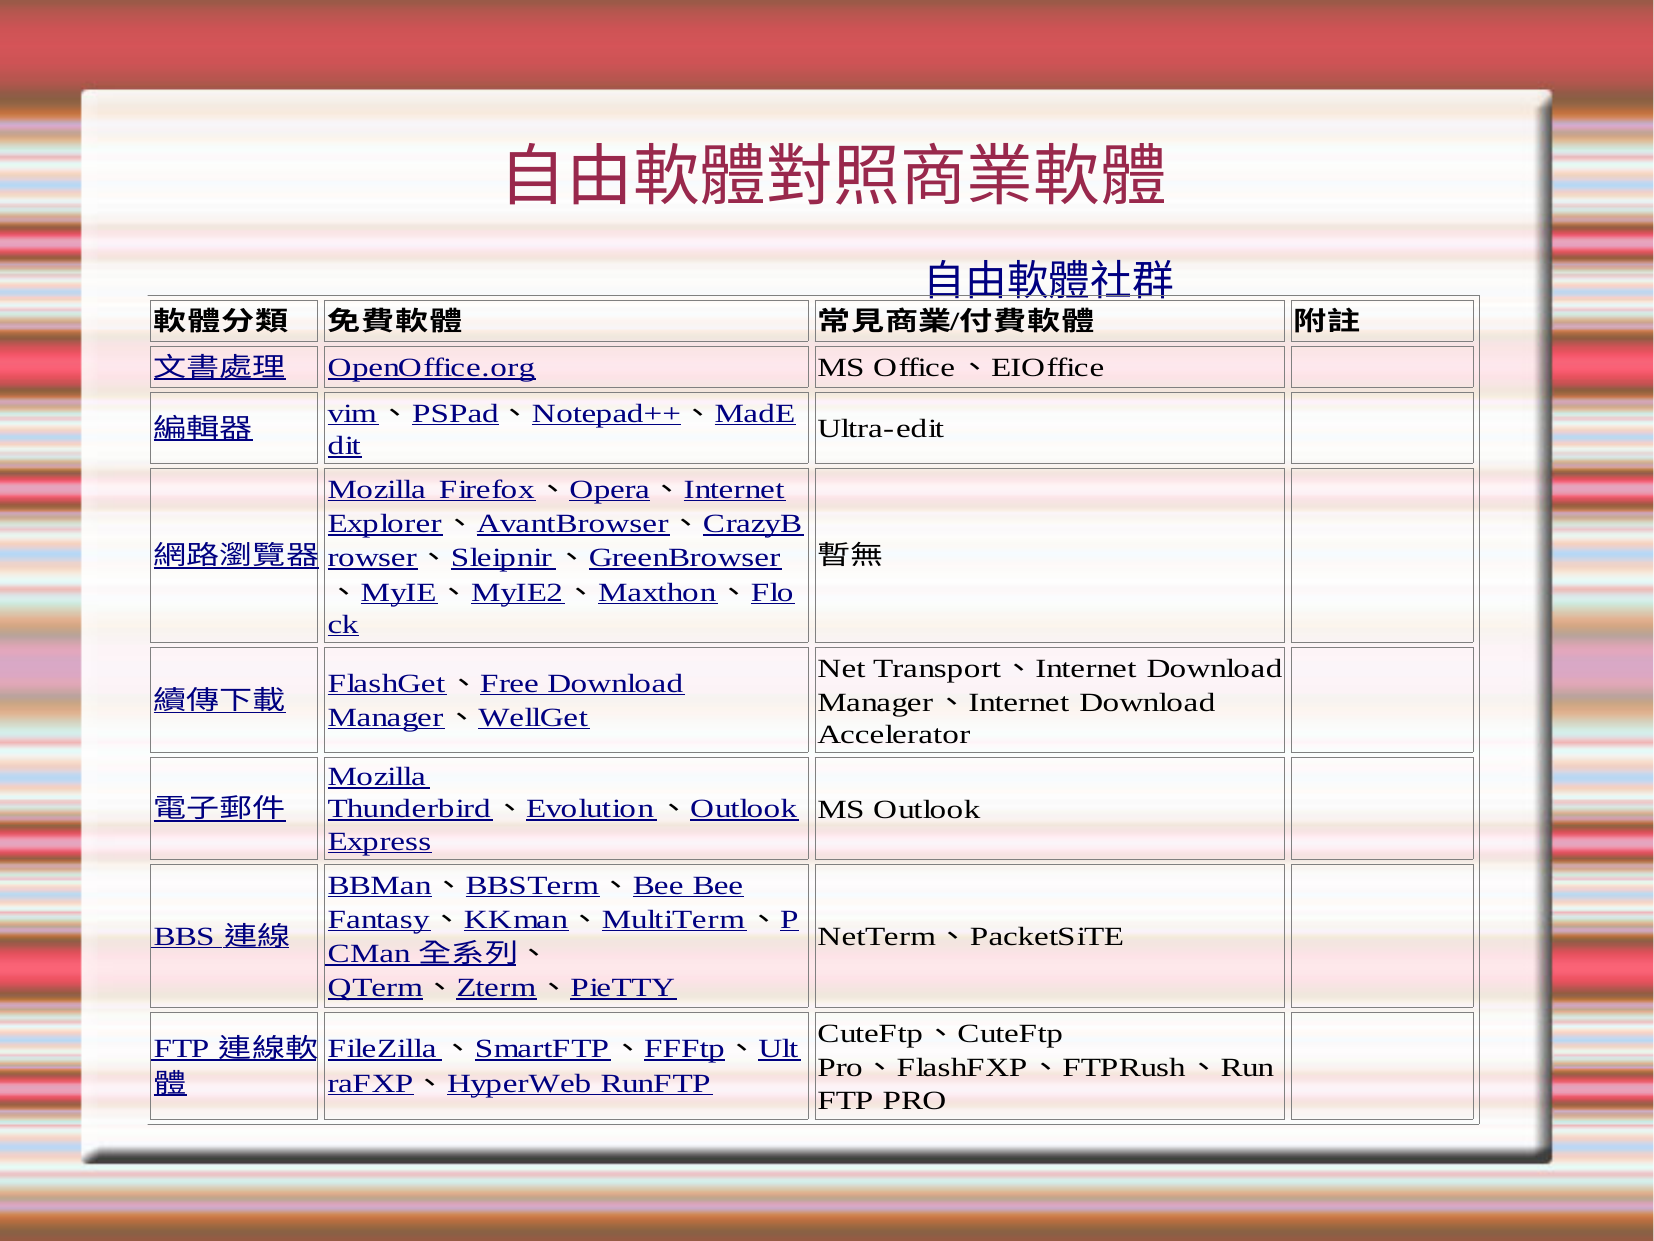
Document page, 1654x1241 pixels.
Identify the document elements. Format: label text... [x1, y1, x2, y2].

chart [147, 295, 1506, 1131]
title 自由軟體對照商業軟體 自由軟體社群 [121, 114, 1534, 322]
picture [0, 0, 1654, 1241]
